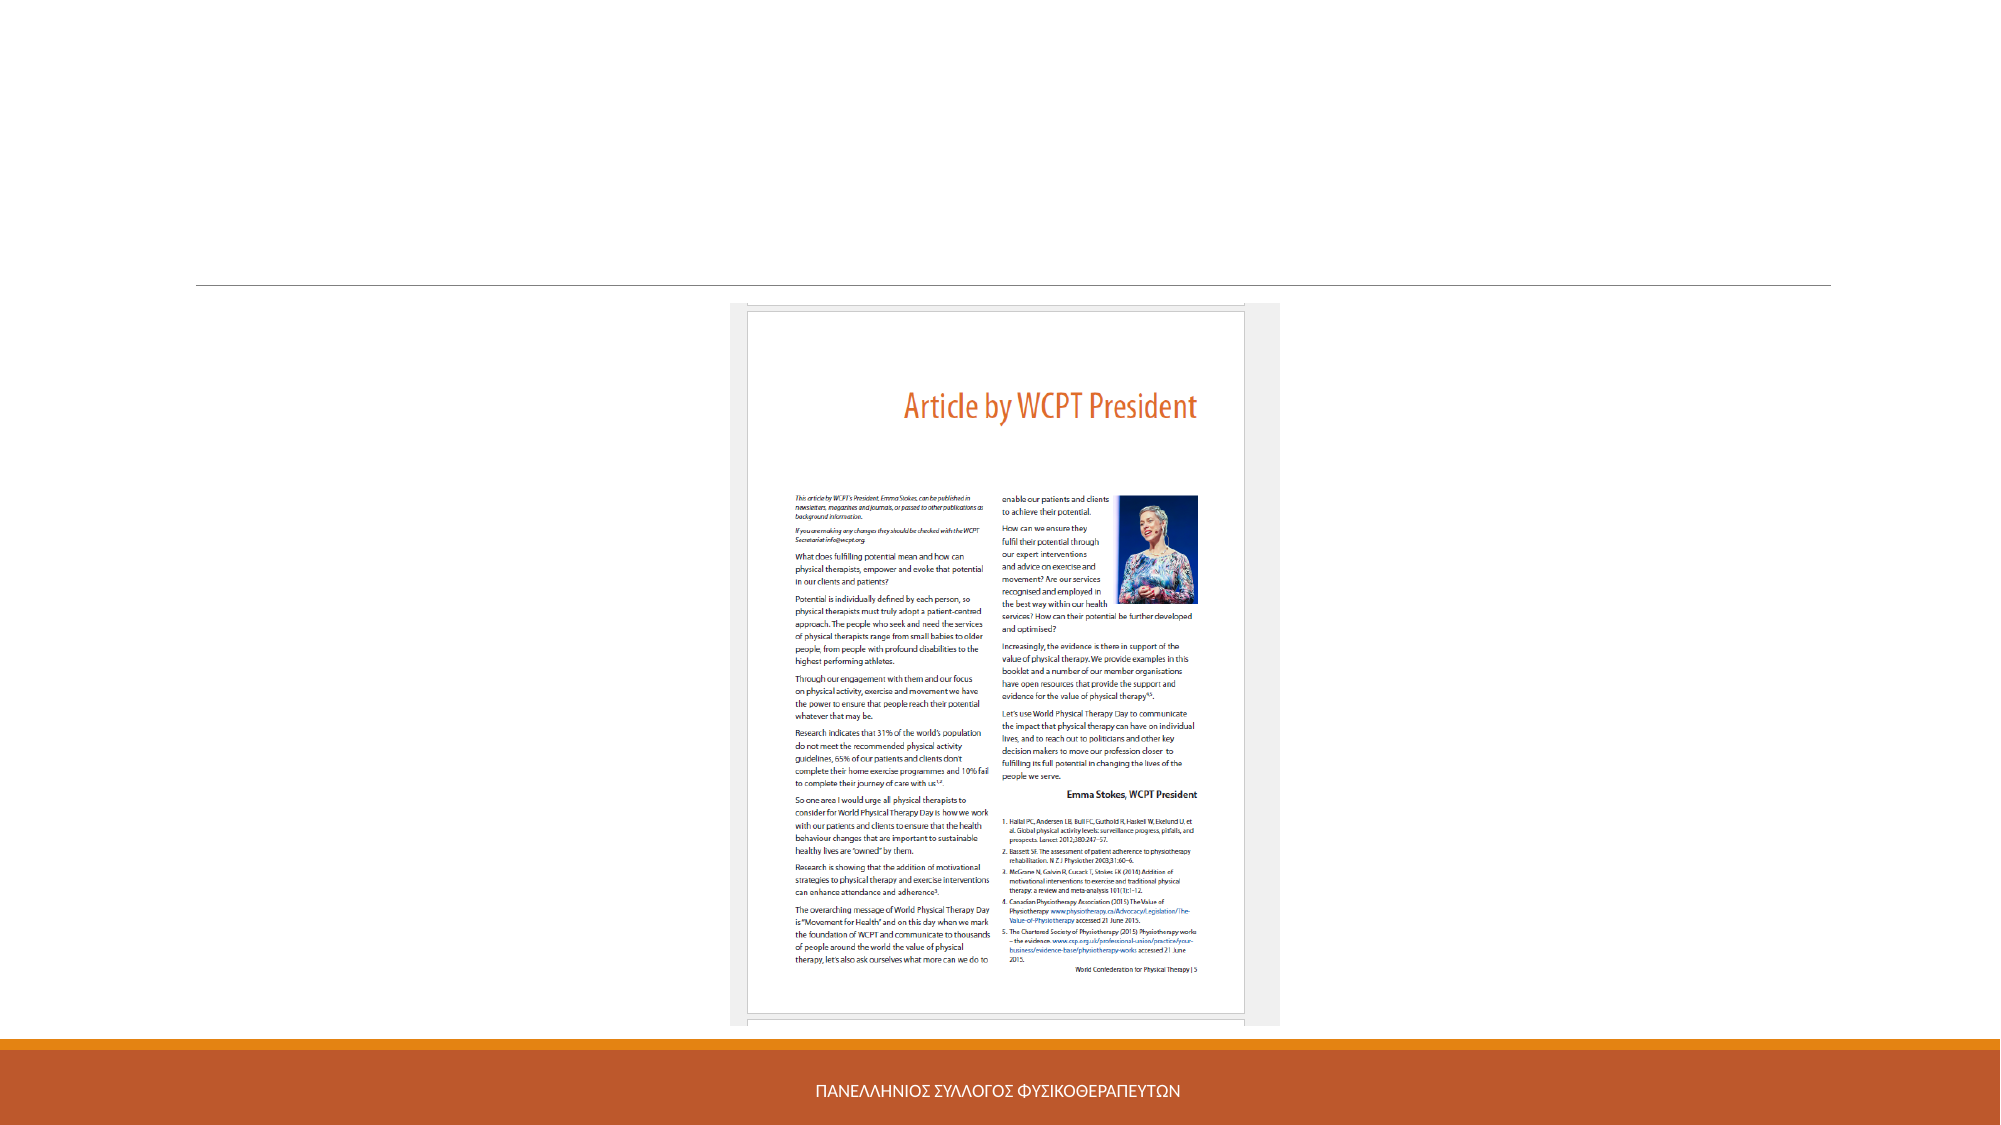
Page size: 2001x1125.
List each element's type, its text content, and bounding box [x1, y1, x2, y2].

text_box ΠΑΝΕΛΛΗΝΙΟΣ ΣΥΛΛΟΓΟΣ ΦΥΣΙΚΟΘΕΡΑΠΕΥΤΩΝ [604, 1059, 1396, 1120]
picture [730, 303, 1280, 1026]
